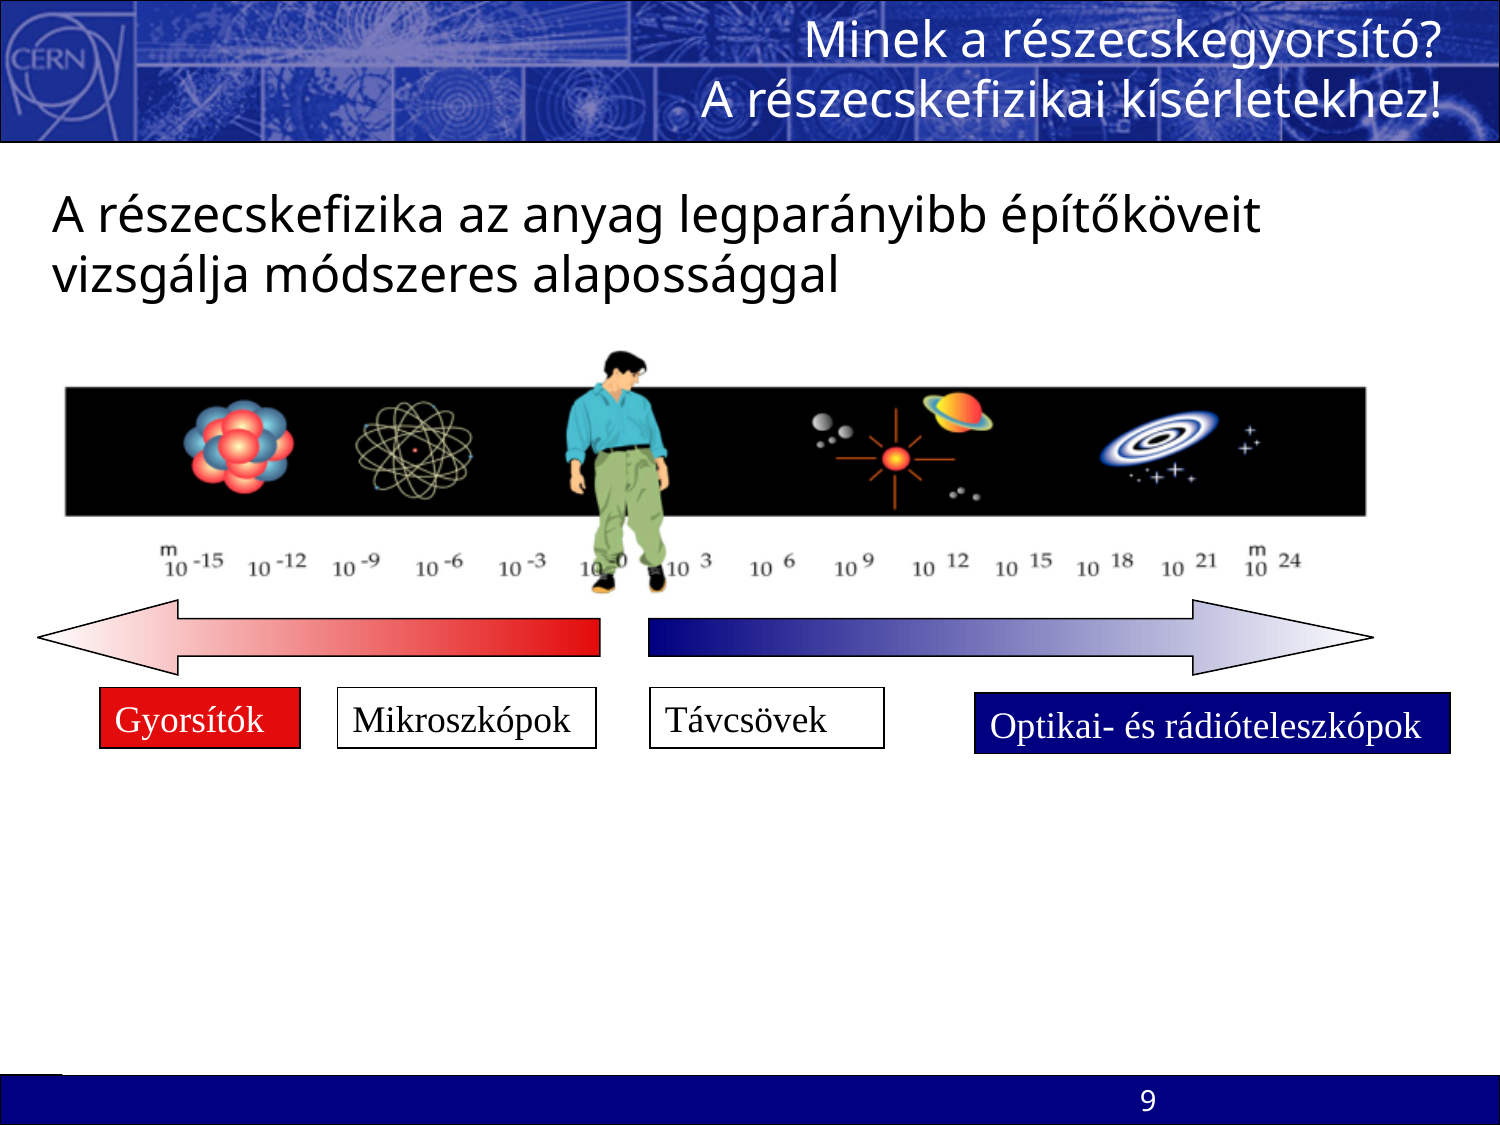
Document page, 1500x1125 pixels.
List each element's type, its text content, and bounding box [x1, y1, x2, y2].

text_box [37, 525, 1500, 1075]
text_box A részecskefizika az anyag legparányibb építőköveit vizsgálja módszeres alapossággal [37, 174, 1438, 311]
text_box Mikroszkópok [337, 687, 597, 748]
text_box Távcsövek [650, 687, 884, 748]
picture [62, 187, 1475, 599]
text_box <number> [1125, 1075, 1437, 1125]
text_box Gyorsítók [99, 687, 300, 748]
text_box [0, 162, 1450, 350]
text_box Optikai- és rádióteleszkópok [974, 693, 1450, 754]
text_box Minek a részecskegyorsító? A részecskefizikai kísérletekhez! [436, 0, 1458, 103]
